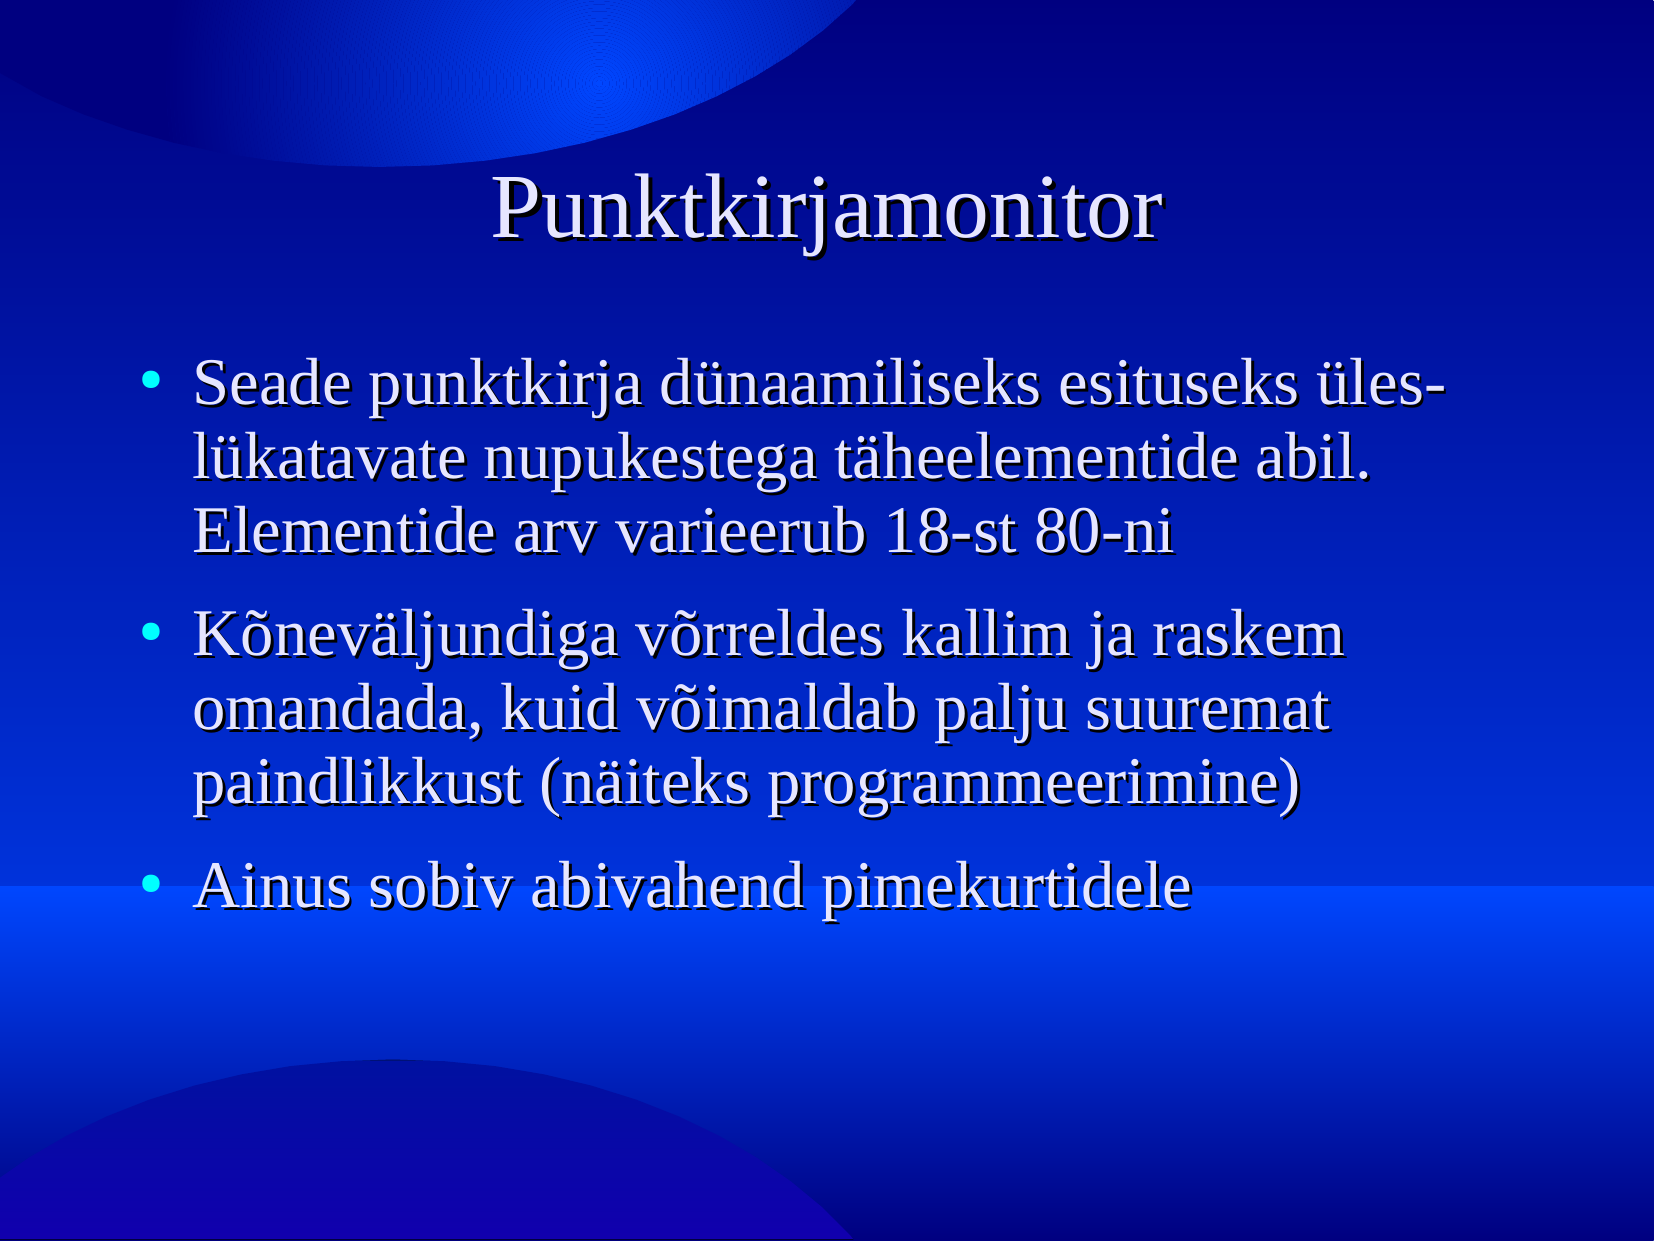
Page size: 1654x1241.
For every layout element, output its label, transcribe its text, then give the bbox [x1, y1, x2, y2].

title Punktkirjamonitor [121, 102, 1534, 311]
list Seade punktkirja dünaamiliseks esituseks üles-lükatavate nupukestega täheelementide abil. Elementide arv varieerub 18-st 80-ni Kõneväljundiga võrreldes kallim ja raskem omandada, kuid võimaldab palju suuremat paindlikkust (näiteks programmeerimine) Ainus sobiv abivahend pimekurtidele [121, 344, 1534, 1127]
